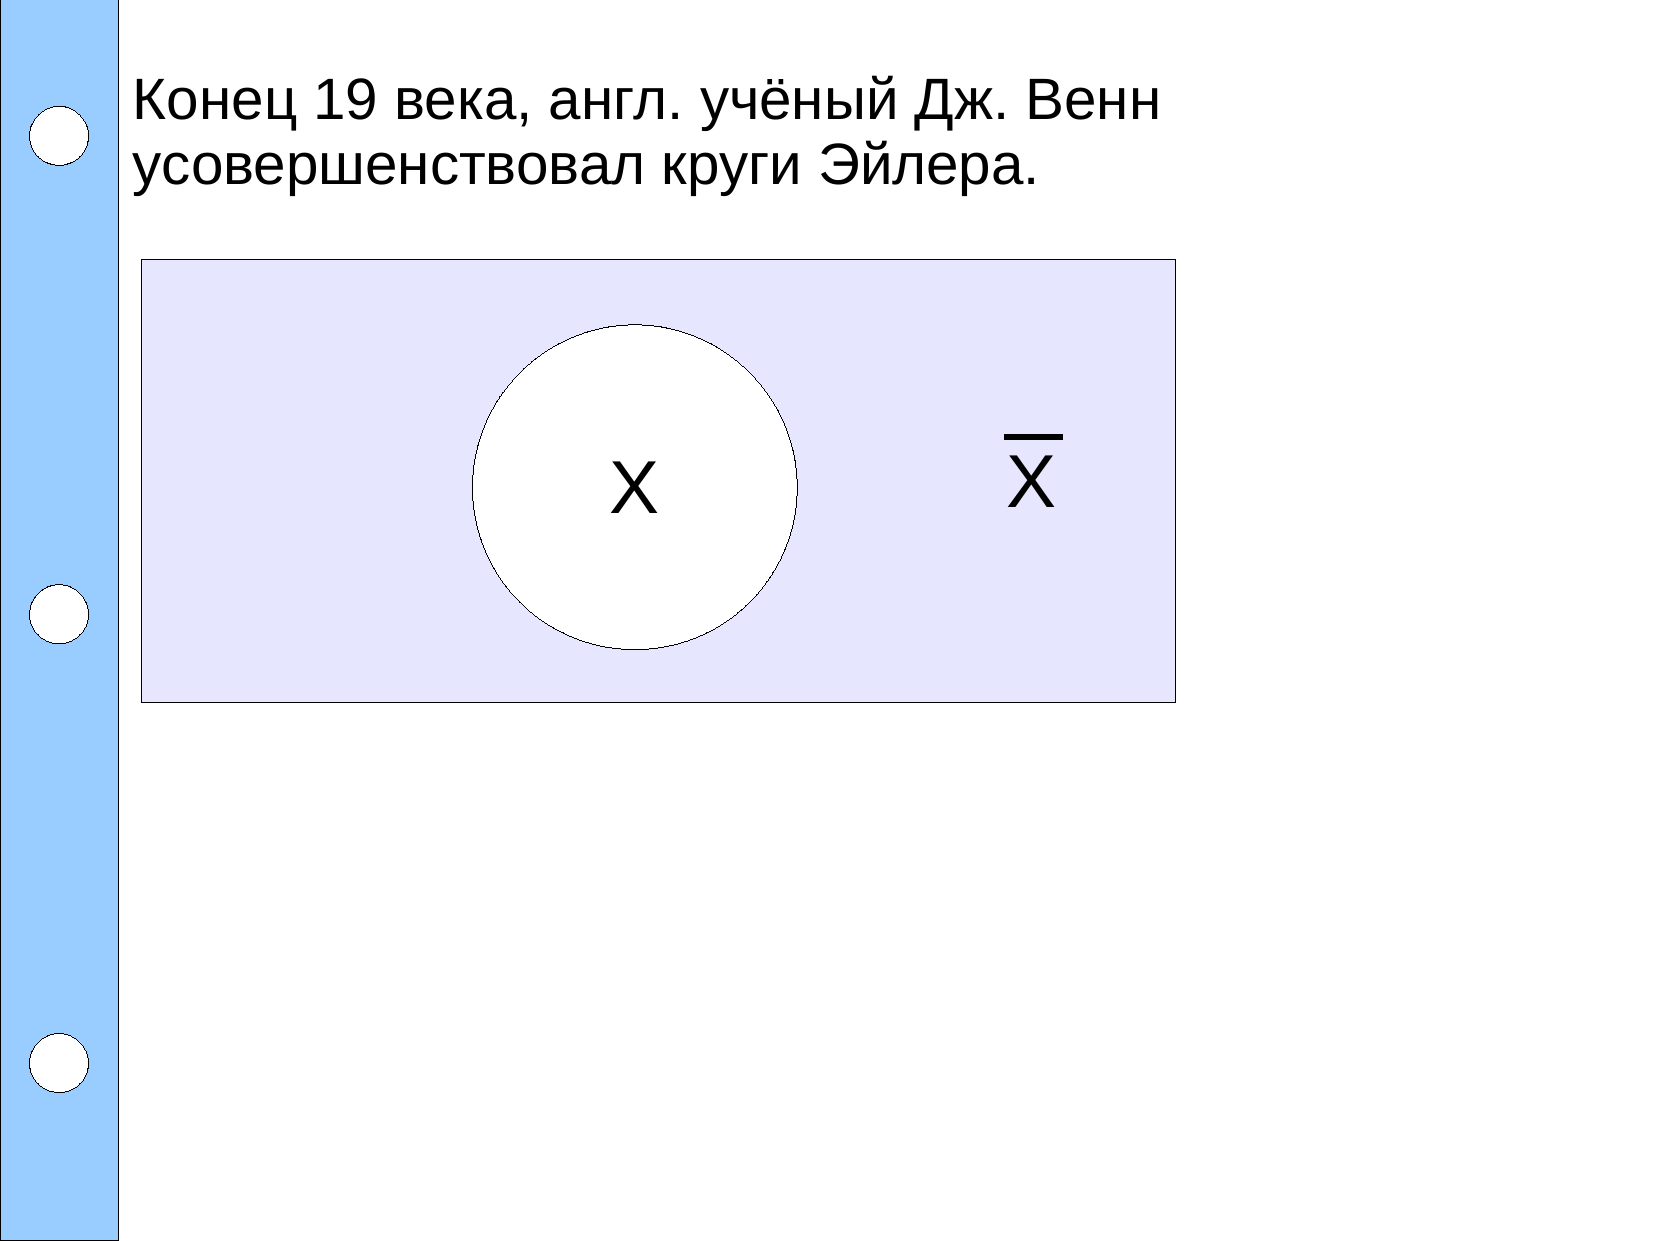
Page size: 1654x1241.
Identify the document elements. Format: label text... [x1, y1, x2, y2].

text_box Х [472, 324, 798, 650]
text_box Х [141, 259, 1176, 703]
text_box [0, 0, 119, 1241]
text_box Конец 19 века, англ. учёный Дж. Венн усовершенствовал круги Эйлера. [119, 59, 1270, 204]
